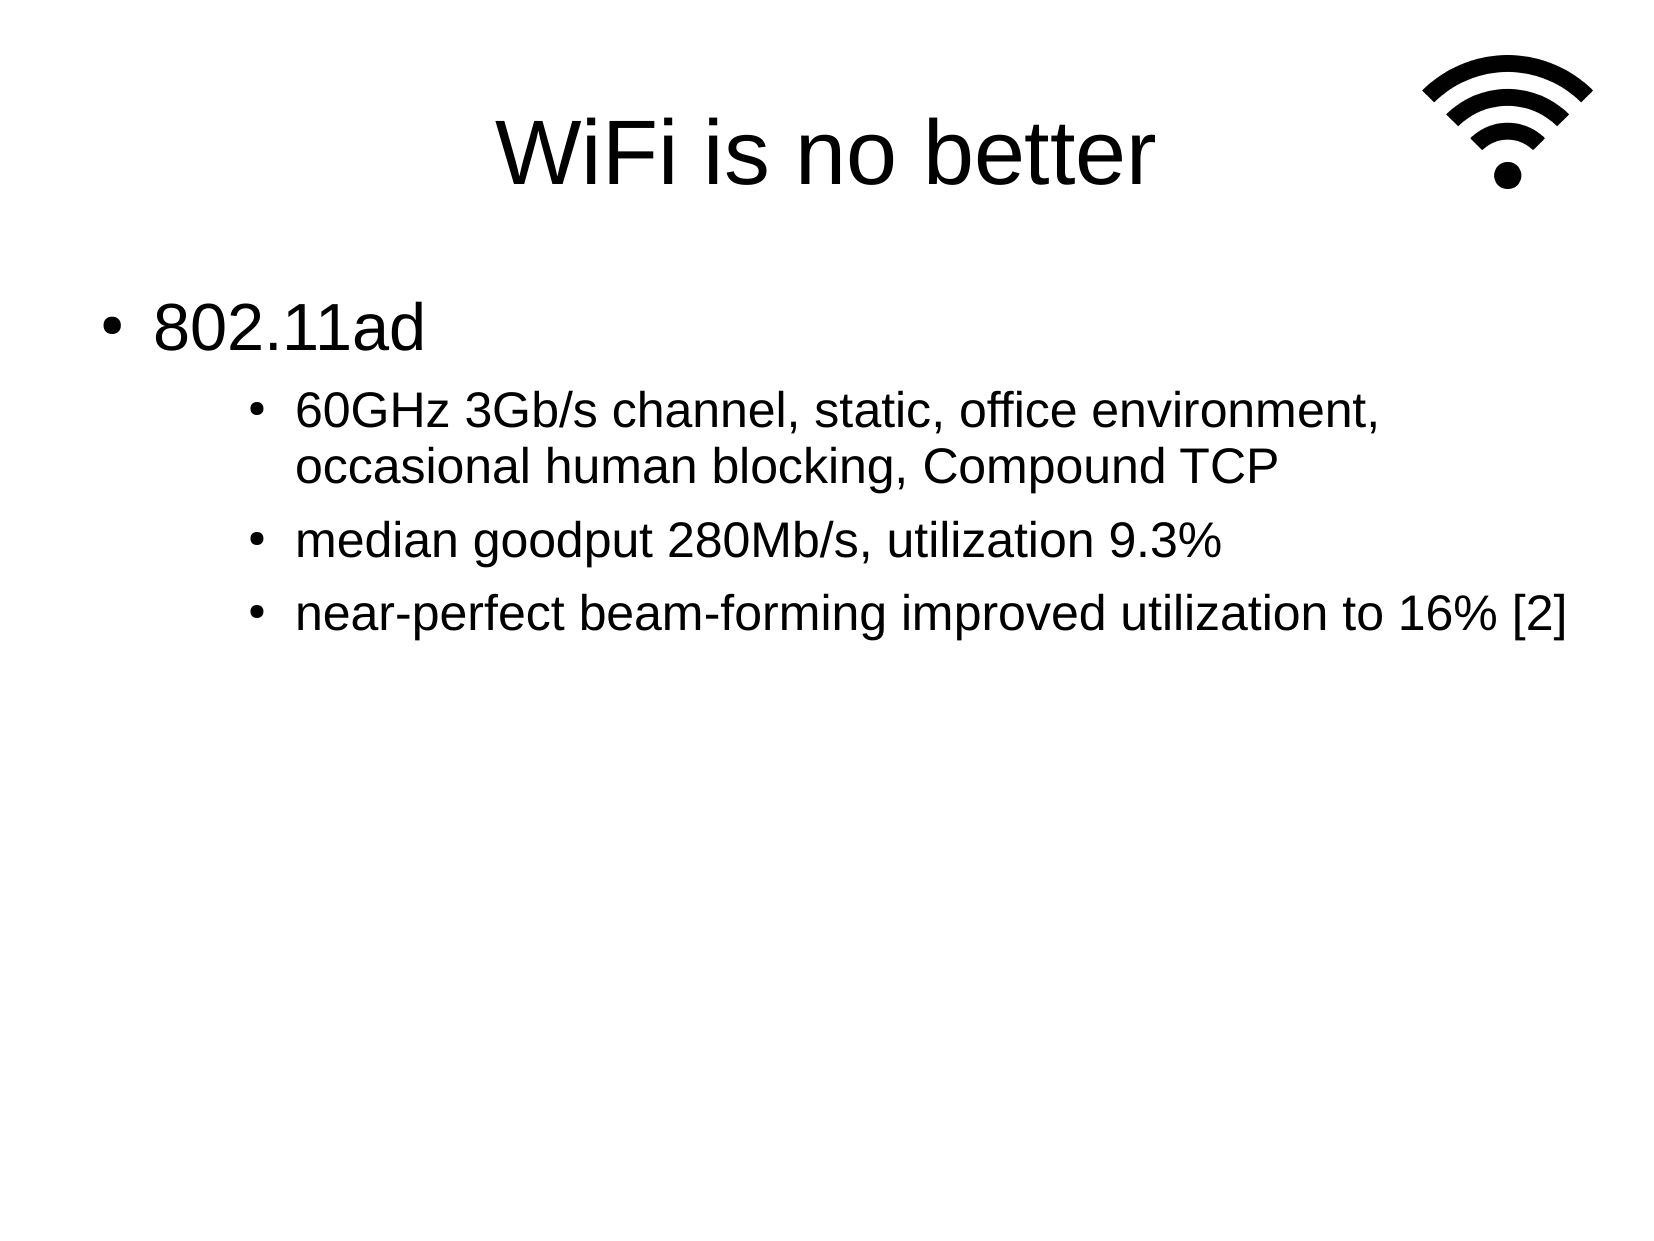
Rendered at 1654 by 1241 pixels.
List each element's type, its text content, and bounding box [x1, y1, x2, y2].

picture [1422, 55, 1593, 189]
title WiFi is no better [82, 49, 1571, 257]
list 802.11ad 60GHz 3Gb/s channel, static, office environment, occasional human blocking, Compound TCP median goodput 280Mb/s, utilization 9.3% near-perfect beam-forming improved utilization to 16% [2] [82, 290, 1571, 1010]
